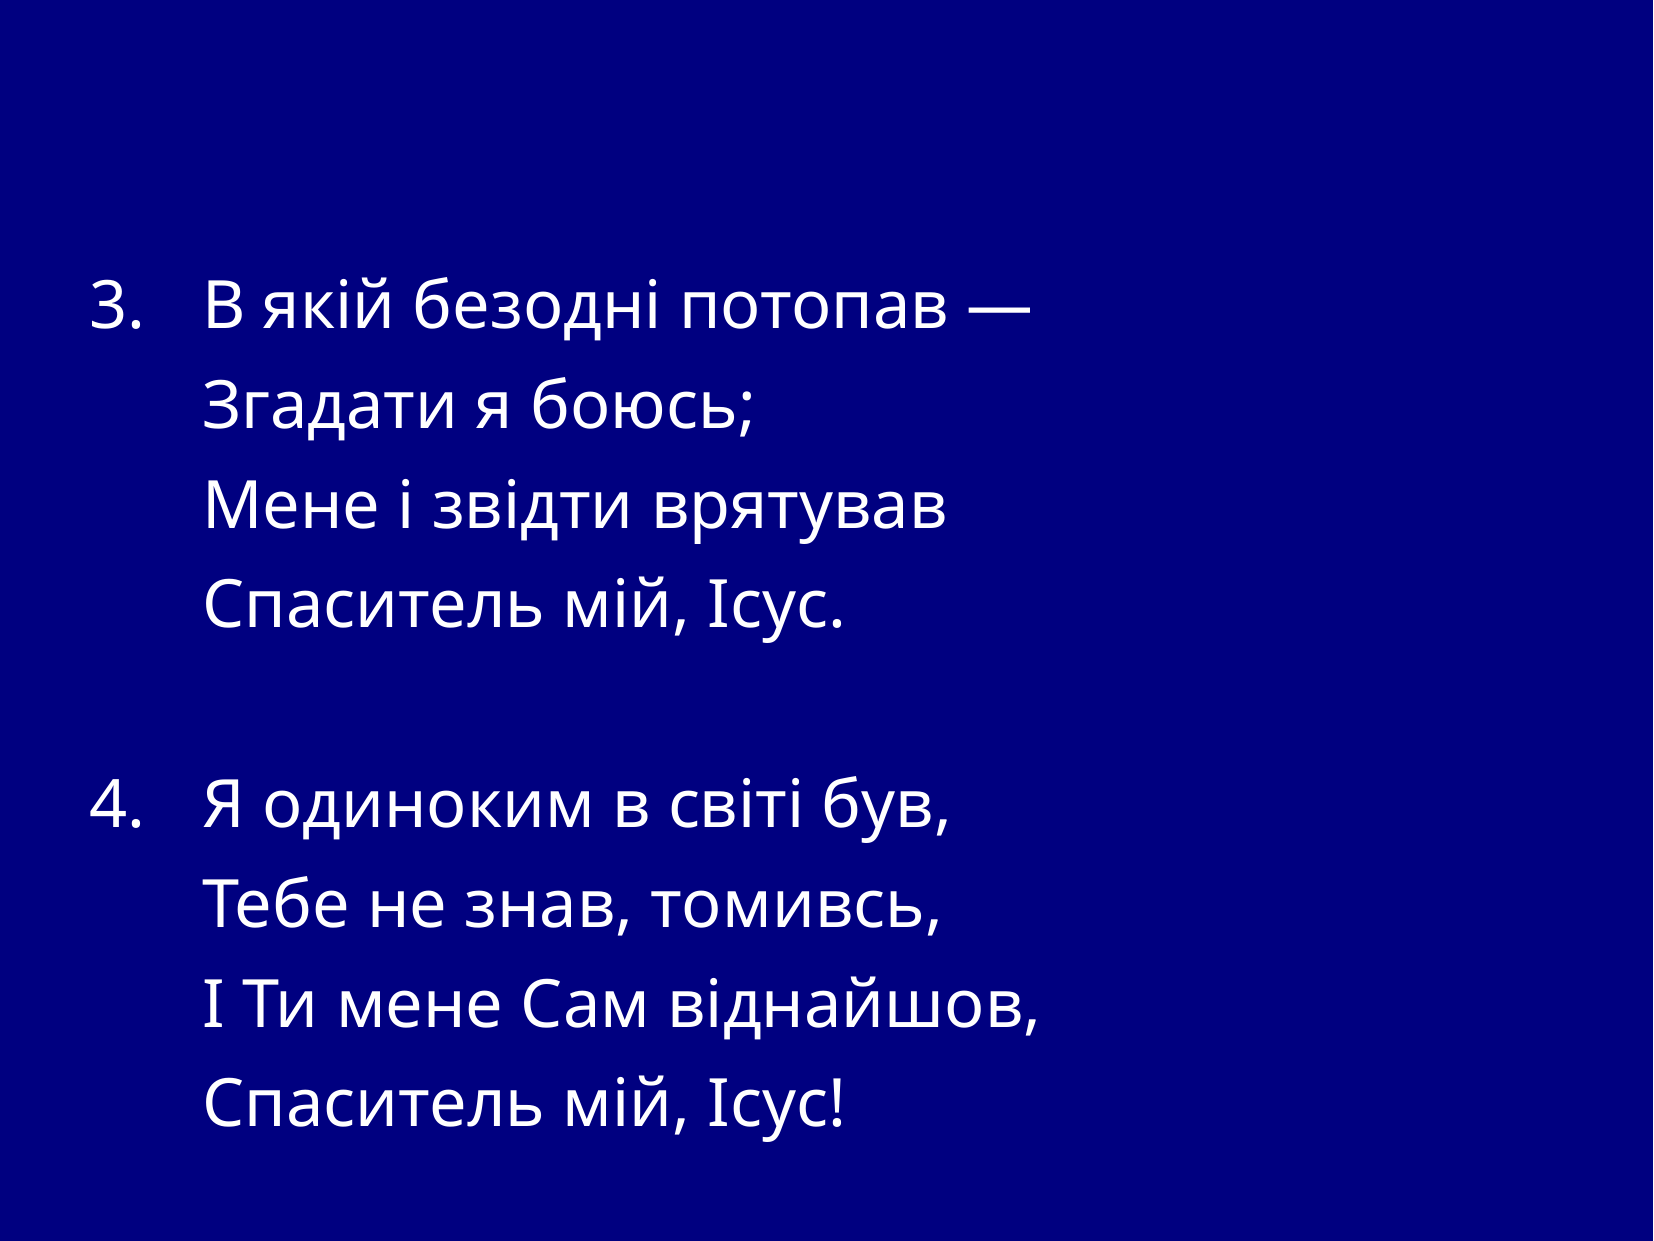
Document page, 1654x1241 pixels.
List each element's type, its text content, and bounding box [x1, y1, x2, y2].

text_box 3. В якій безодні потопав ― Згадати я боюсь; Мене і звідти врятував Спаситель мій, Ісус. 4. Я одиноким в світі був, Тебе не знав, томивсь, І Ти мене Сам віднайшов, Спаситель мій, Ісус! [75, 150, 1576, 1163]
